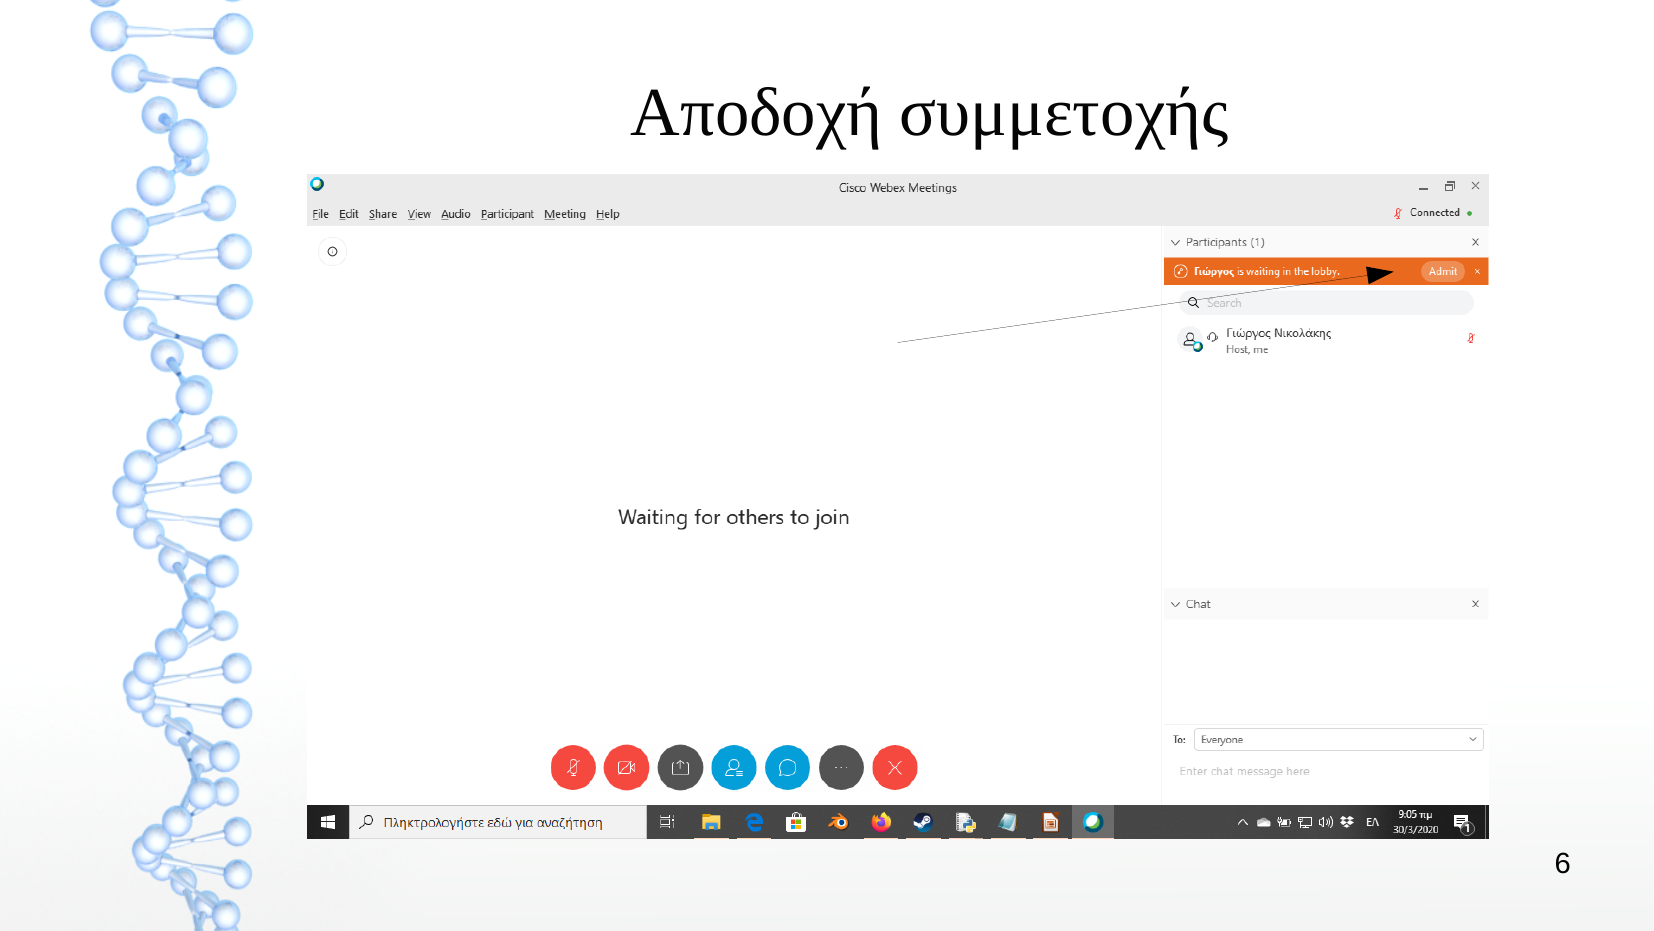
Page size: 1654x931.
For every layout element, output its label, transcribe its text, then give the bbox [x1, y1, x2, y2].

title Αποδοχή συμμετοχής [265, 35, 1595, 189]
picture [0, 0, 1654, 931]
